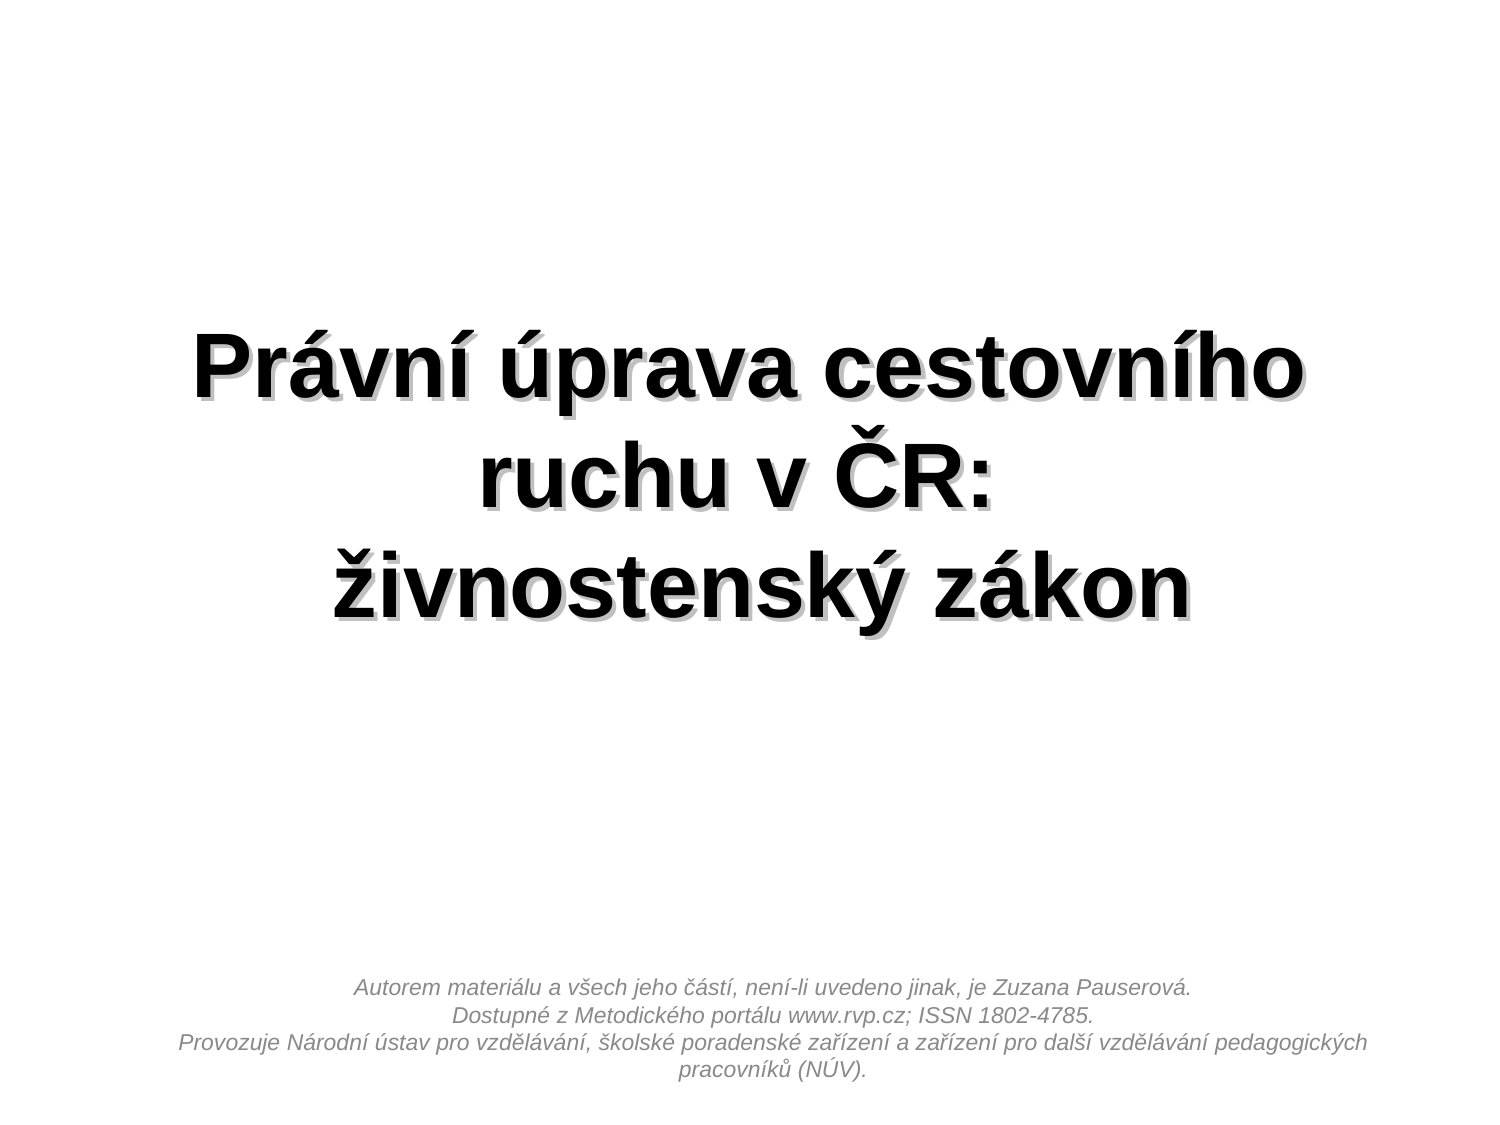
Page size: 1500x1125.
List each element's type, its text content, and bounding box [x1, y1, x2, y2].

text_box Autorem materiálu a všech jeho částí, není-li uvedeno jinak, je Zuzana Pauserová. Dostupné z Metodického portálu www.rvp.cz; ISSN 1802-4785. Provozuje Národní ústav pro vzdělávání, školské poradenské zařízení a zařízení pro další vzdělávání pedagogických pracovníků (NÚV). [159, 1011, 1388, 1072]
title Právní úprava cestovního ruchu v ČR: živnostenský zákon [112, 298, 1388, 644]
